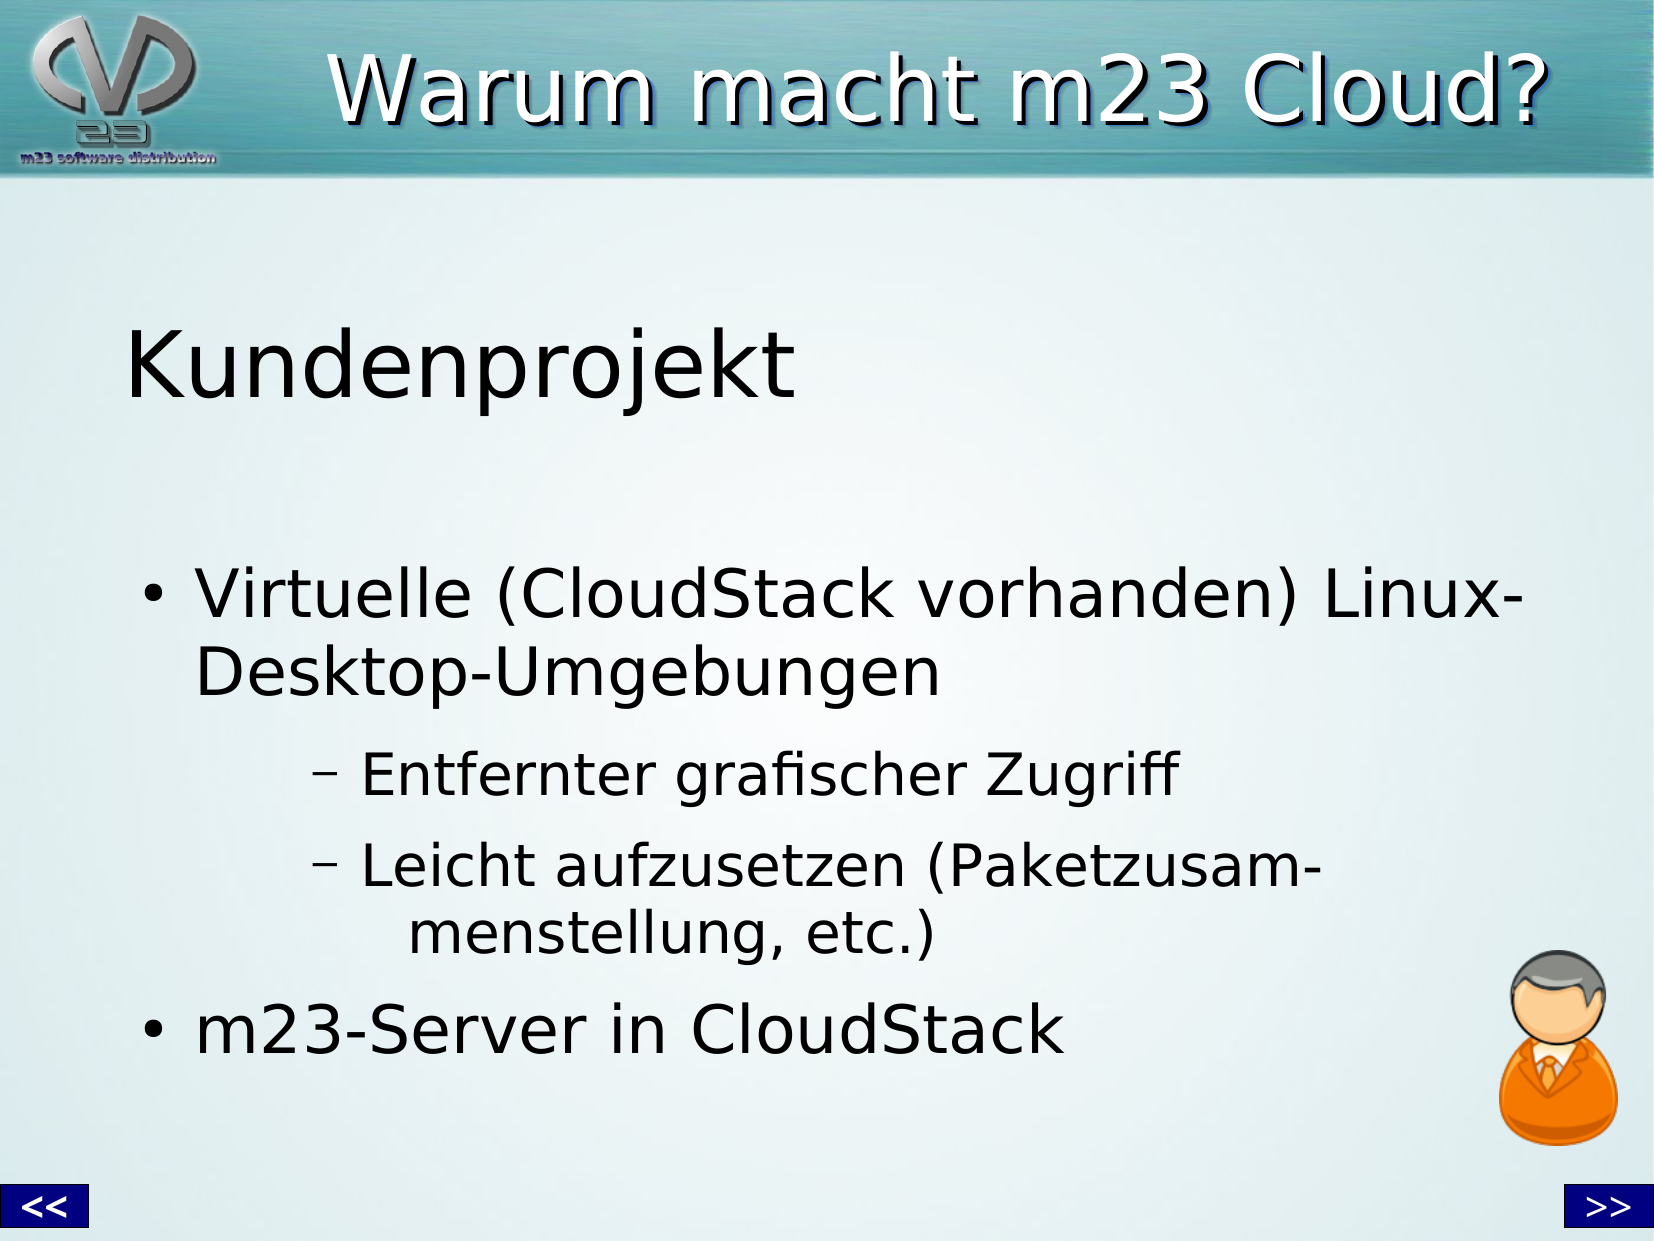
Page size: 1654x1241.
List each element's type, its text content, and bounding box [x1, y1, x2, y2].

picture [0, 0, 1654, 1241]
title Warum macht m23 Cloud? [224, 2, 1654, 178]
list Kundenprojekt Virtuelle (CloudStack vorhanden) Linux-Desktop-Umgebungen Entfernter grafischer Zugriff Leicht aufzusetzen (Paketzusam-menstellung, etc.) m23-Server in CloudStack [124, 312, 1530, 1070]
